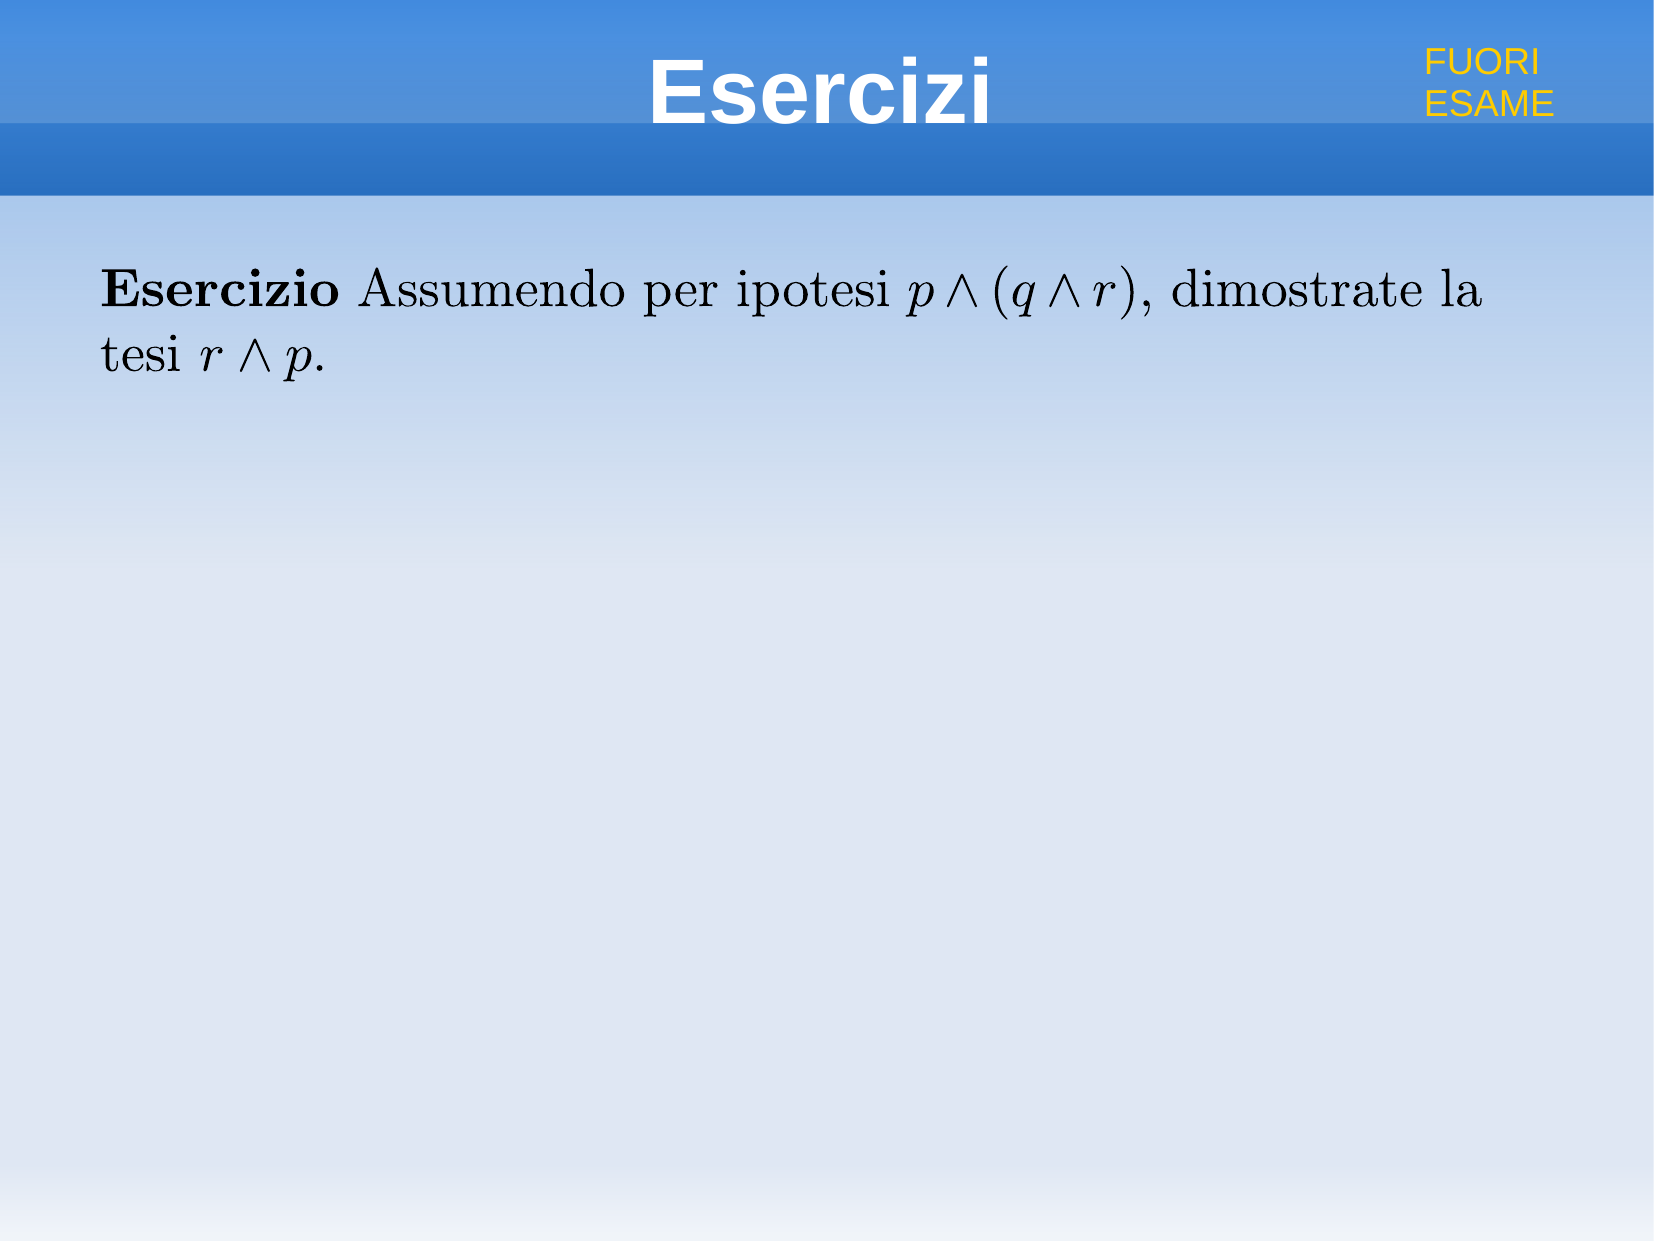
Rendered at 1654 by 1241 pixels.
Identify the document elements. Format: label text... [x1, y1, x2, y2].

picture [0, 0, 1654, 1241]
title Esercizi [76, 0, 1565, 196]
text_box FUORI ESAME [1409, 32, 1571, 132]
text_box [99, 265, 1482, 382]
